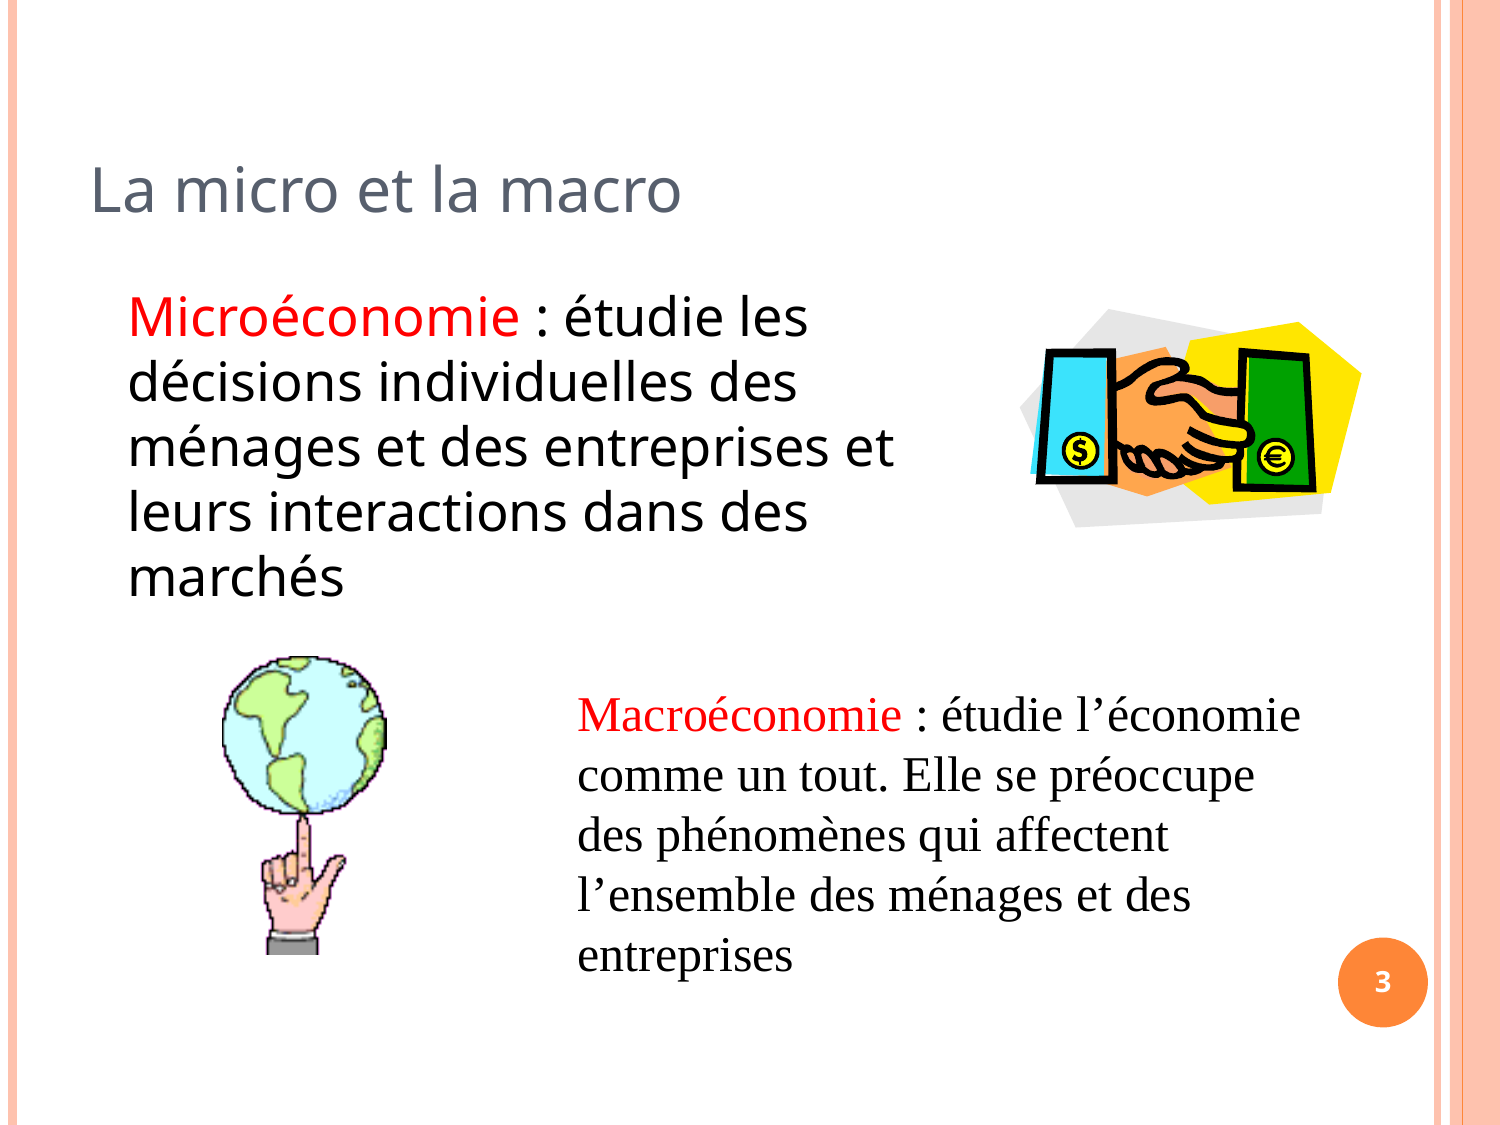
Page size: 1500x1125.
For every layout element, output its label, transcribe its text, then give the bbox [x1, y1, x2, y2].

text_box Macroéconomie : étudie l’économie comme un tout. Elle se préoccupe des phénomènes qui affectent l’ensemble des ménages et des entreprises [562, 609, 1348, 985]
text_box Microéconomie : étudie les décisions individuelles des ménages et des entreprises et leurs interactions dans des marchés [112, 274, 1032, 1000]
text_box <numéro> [1333, 940, 1434, 1027]
picture [222, 656, 387, 955]
text_box La micro et la macro [74, 45, 1300, 233]
picture [1019, 304, 1366, 532]
